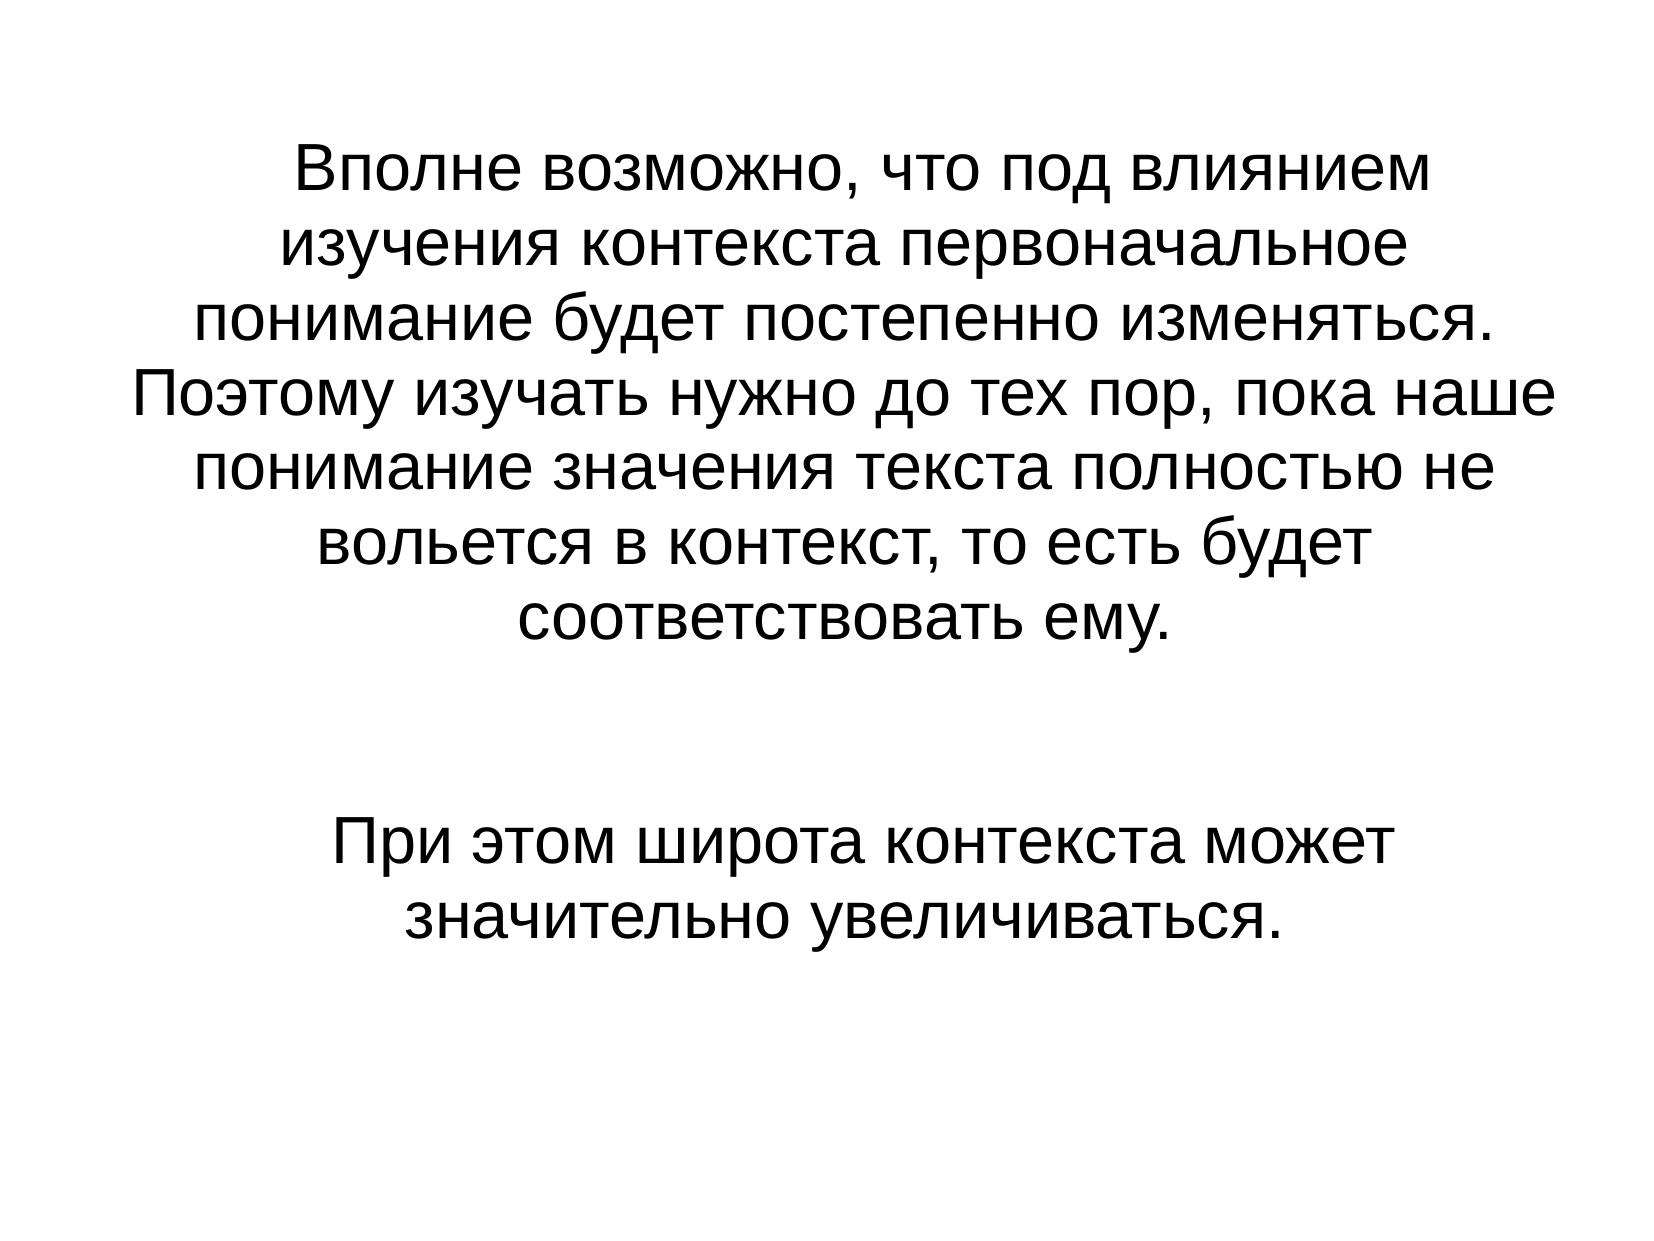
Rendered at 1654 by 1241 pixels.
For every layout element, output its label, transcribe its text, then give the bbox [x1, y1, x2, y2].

subtitle Вполне возможно, что под влиянием изучения контекста первоначальное понимание будет постепенно изменяться. Поэтому изучать нужно до тех пор, пока наше понимание значения текста полностью не вольется в контекст, то есть будет соответствовать ему. При этом широта контекста может значительно увеличиваться. [82, 49, 1571, 1109]
